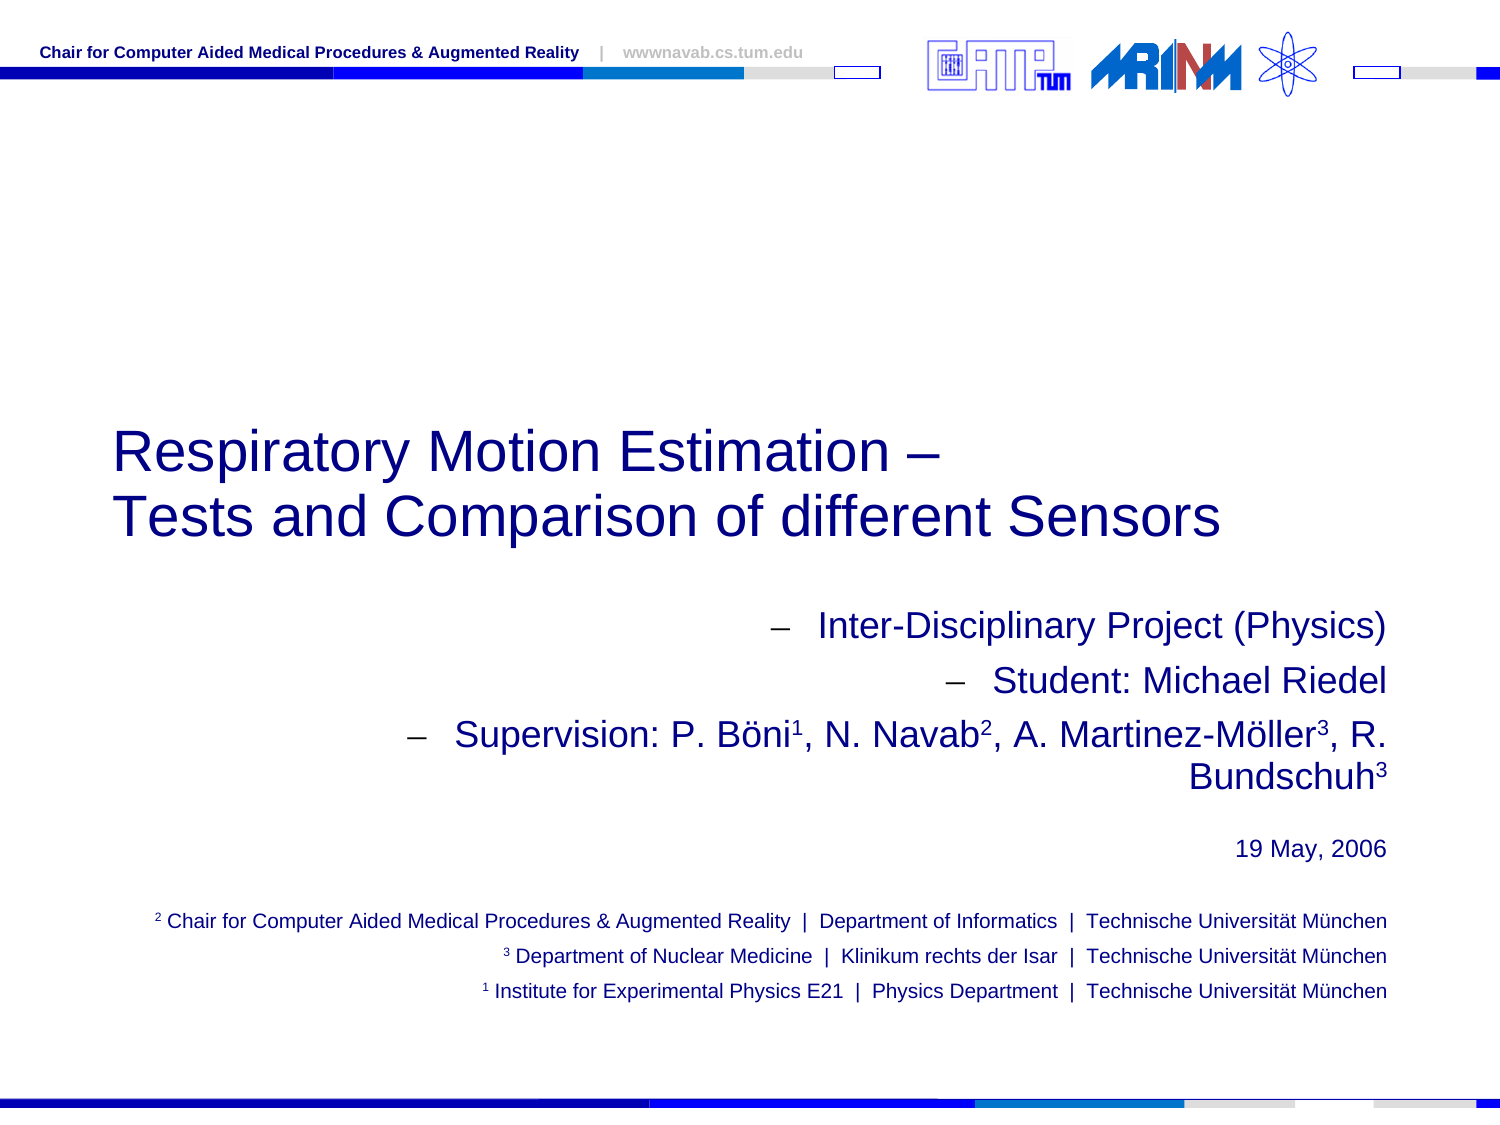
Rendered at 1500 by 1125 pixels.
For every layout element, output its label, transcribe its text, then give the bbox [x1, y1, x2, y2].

picture [923, 37, 1074, 95]
picture [1258, 31, 1317, 97]
text_box 19 May, 2006 2 Chair for Computer Aided Medical Procedures & Augmented Reality | Department of Informatics | Technische Universität München 3 Department of Nuclear Medicine | Klinikum rechts der Isar | Technische Universität München 1 Institute for Experimental Physics E21 | Physics Department | Technische Universität München [112, 799, 1388, 1025]
subtitle Inter-Disciplinary Project (Physics) Student: Michael Riedel Supervision: P. Böni1, N. Navab2, A. Martinez-Möller3, R. Bundschuh3 [112, 625, 1388, 778]
title Respiratory Motion Estimation – Tests and Comparison of different Sensors [112, 402, 1388, 565]
